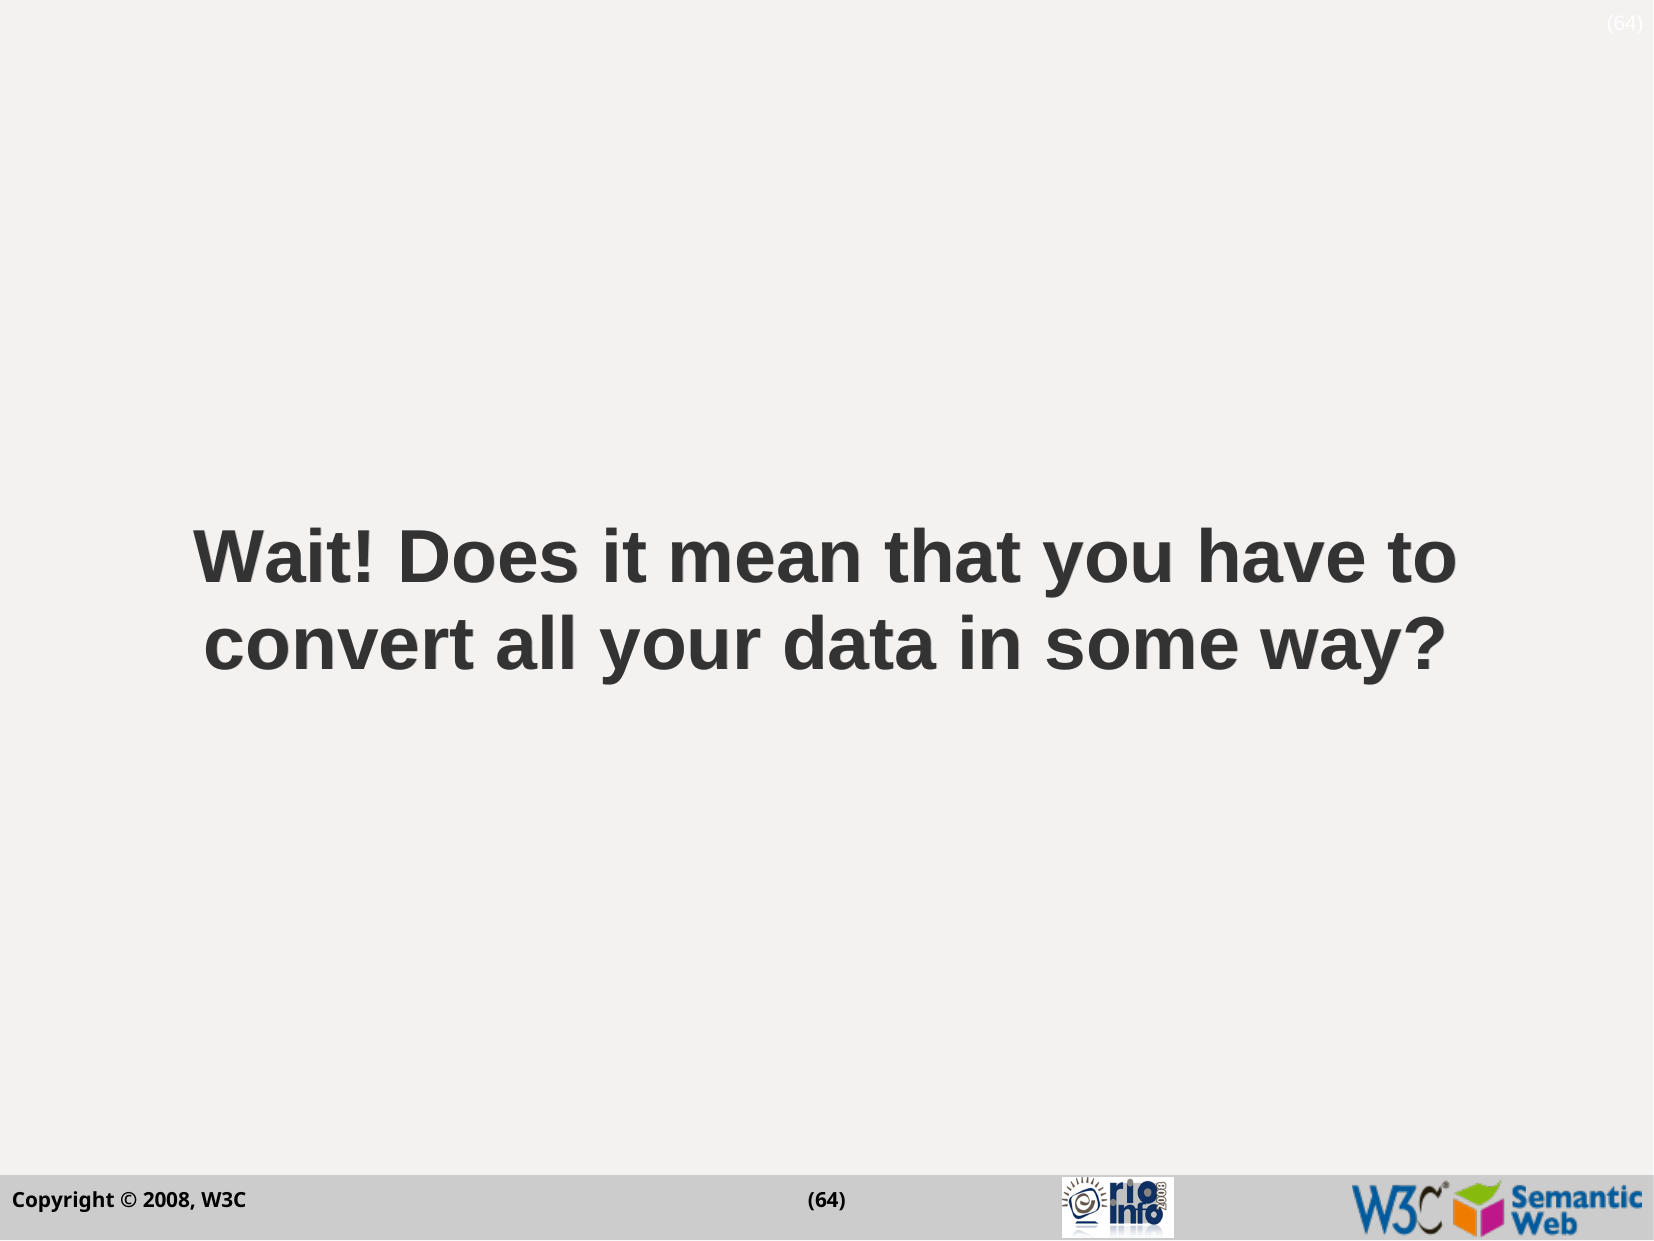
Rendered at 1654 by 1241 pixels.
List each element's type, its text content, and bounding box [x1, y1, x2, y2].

picture [1352, 1178, 1642, 1237]
picture [1062, 1177, 1174, 1238]
title Wait! Does it mean that you have to convert all your data in some way? [59, 512, 1595, 684]
